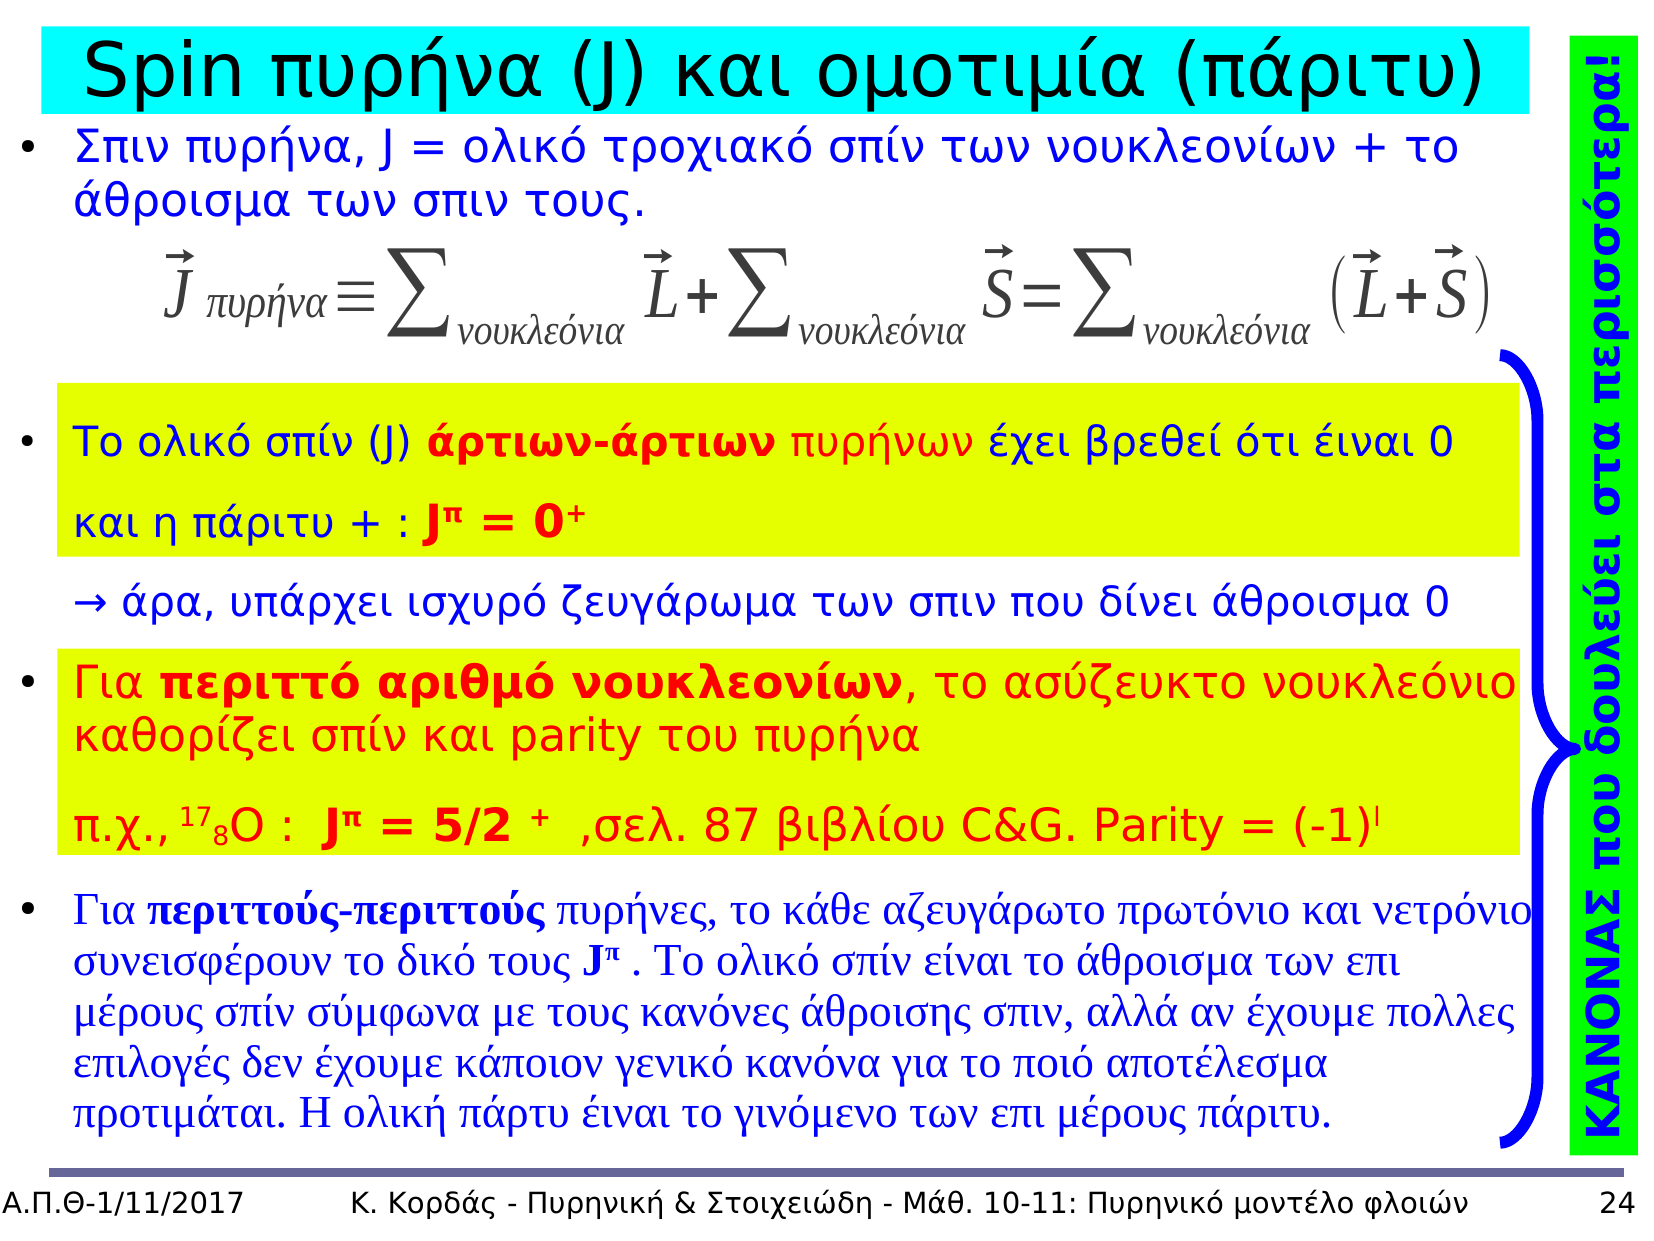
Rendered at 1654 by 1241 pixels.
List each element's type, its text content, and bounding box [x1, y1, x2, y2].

text_box ΚΑΝΟΝΑΣ που δουλεύει στα περισσότερα! [1569, 35, 1638, 1156]
list Σπιν πυρήνα, J = ολικό τροχιακό σπίν των νουκλεονίων + το άθροισμα των σπιν τους. To ολικό σπίν (J) άρτιων-άρτιων πυρήνων έχει βρεθεί ότι έιναι 0 και η πάριτυ + : Jπ = 0+ → άρα, υπάρχει ισχυρό ζευγάρωμα των σπιν που δίνει άθροισμα 0 Για περιττό αριθμό νουκλεονίων, το ασύζευκτο νουκλεόνιο καθορίζει σπίν και parity του πυρήνα π.χ., 178Ο : Jπ = 5/2 + ,σελ. 87 βιβλίου C&G. Parity = (-1)l Για περιττούς-περιττούς πυρήνες, το κάθε αζευγάρωτο πρωτόνιο και νετρόνιο συνεισφέρουν το δικό τους Jπ . Το ολικό σπίν είναι το άθροισμα των επι μέρους σπίν σύμφωνα με τους κανόνες άθροισης σπιν, αλλά αν έχουμε πολλες επιλογές δεν έχουμε κάποιον γενικό κανόνα για το ποιό αποτέλεσμα προτιμάται. Η ολική πάρτυ έιναι το γινόμενο των επι μέρους πάριτυ. [2, 120, 1536, 1153]
title Spin πυρήνα (J) και ομοτιμία (πάριτυ) [41, 26, 1530, 114]
chart [147, 241, 1513, 355]
